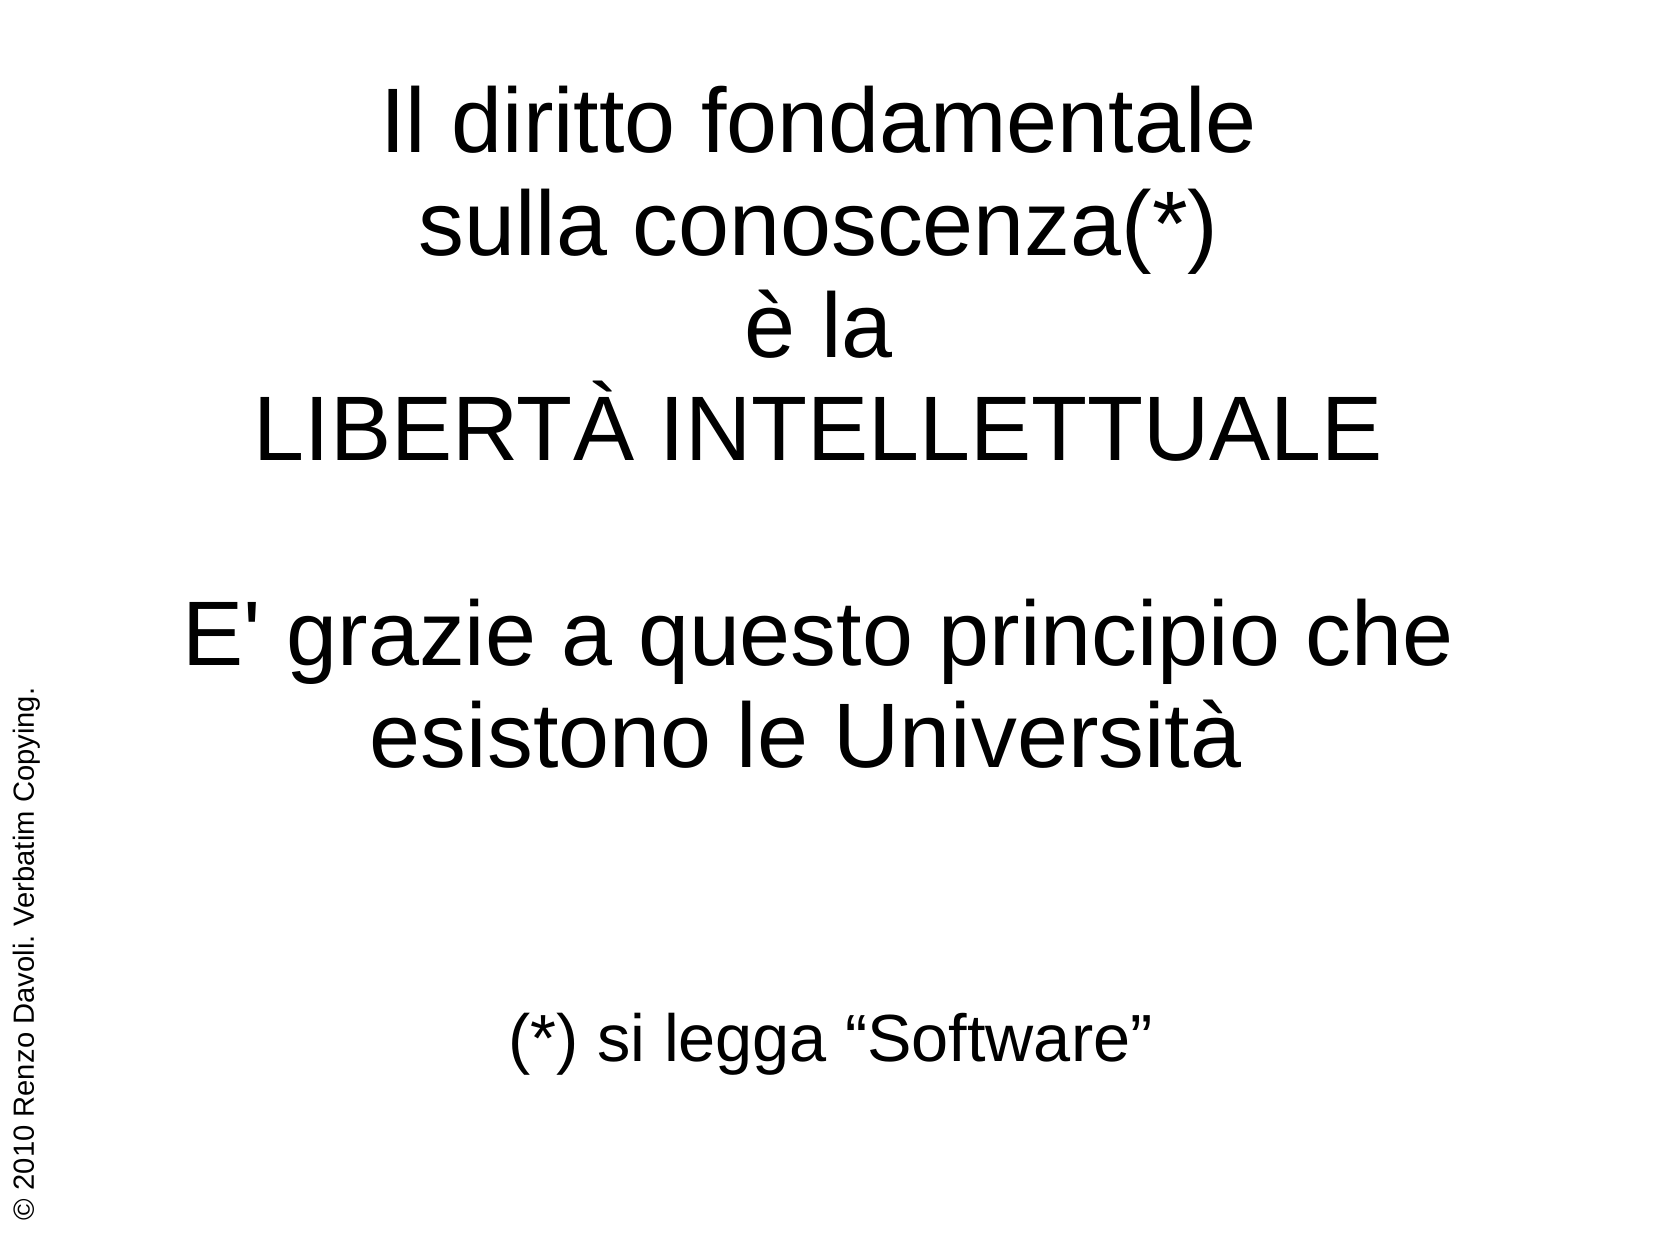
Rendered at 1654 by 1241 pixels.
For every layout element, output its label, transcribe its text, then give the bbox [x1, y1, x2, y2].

subtitle (*) si legga “Software” [86, 937, 1576, 1139]
title Il diritto fondamentale sulla conoscenza(*) è la LIBERTÀ INTELLETTUALE E' grazie a questo principio che esistono le Università [75, 69, 1564, 788]
